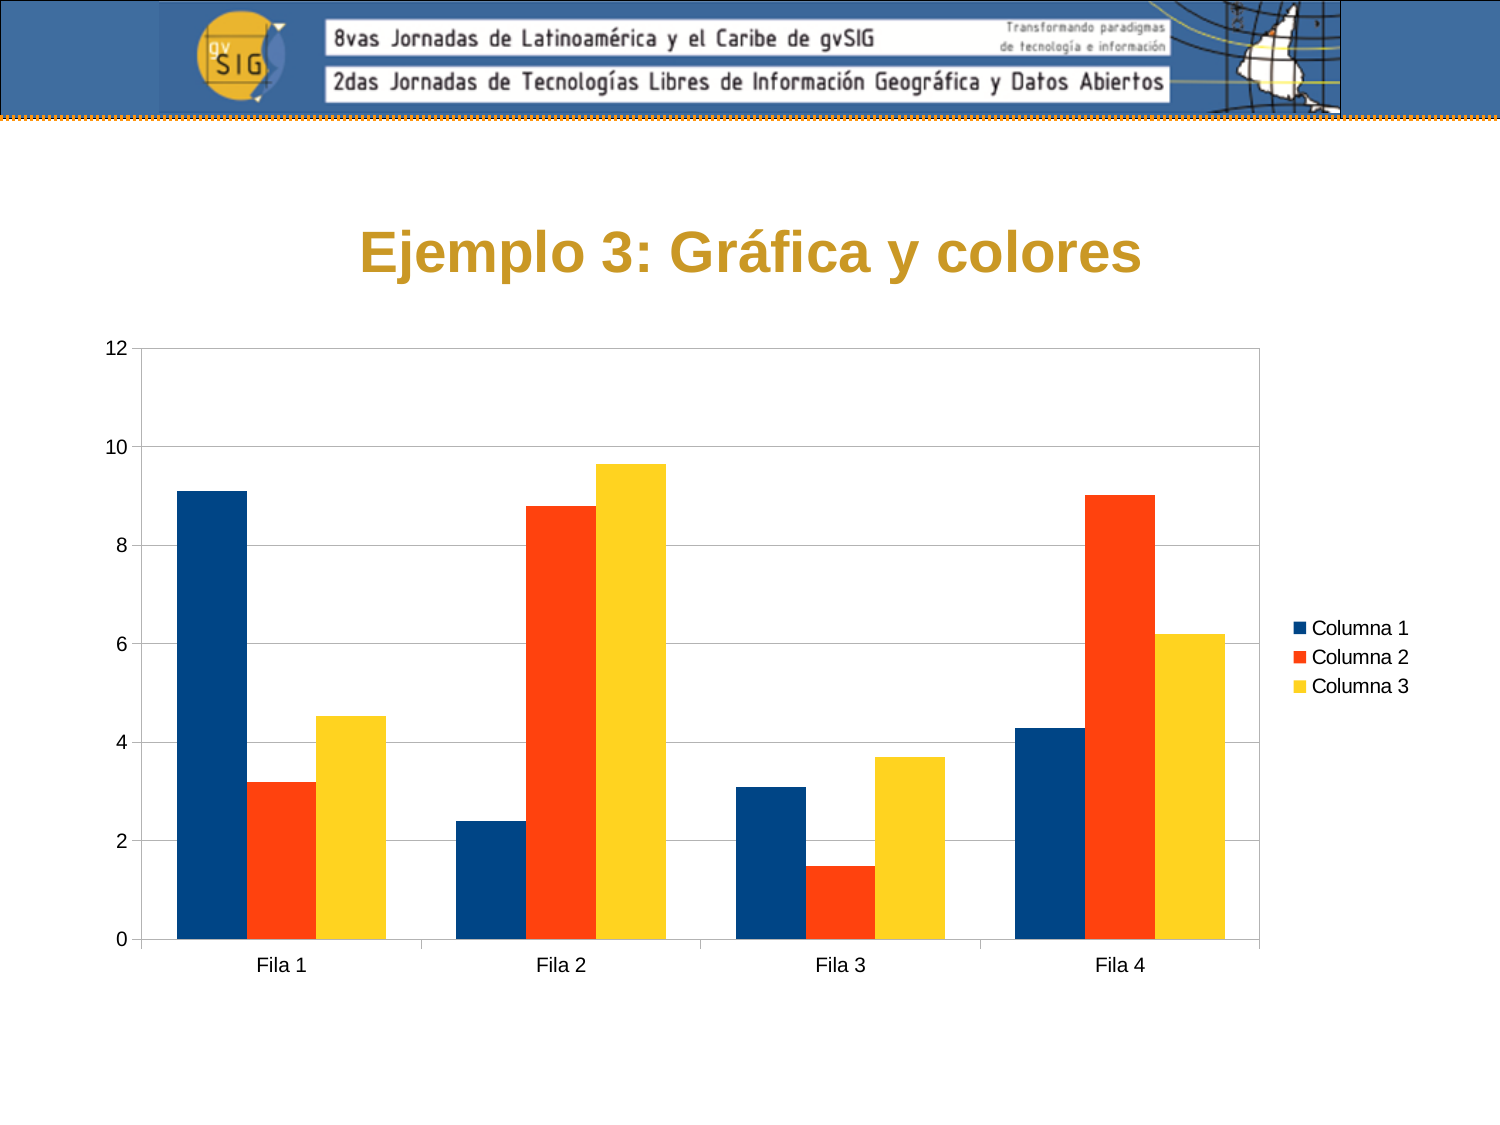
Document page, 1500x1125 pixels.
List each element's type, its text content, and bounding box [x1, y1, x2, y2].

picture [159, 1, 1340, 113]
title Ejemplo 3: Gráfica y colores [76, 166, 1427, 333]
chart [78, 323, 1429, 992]
